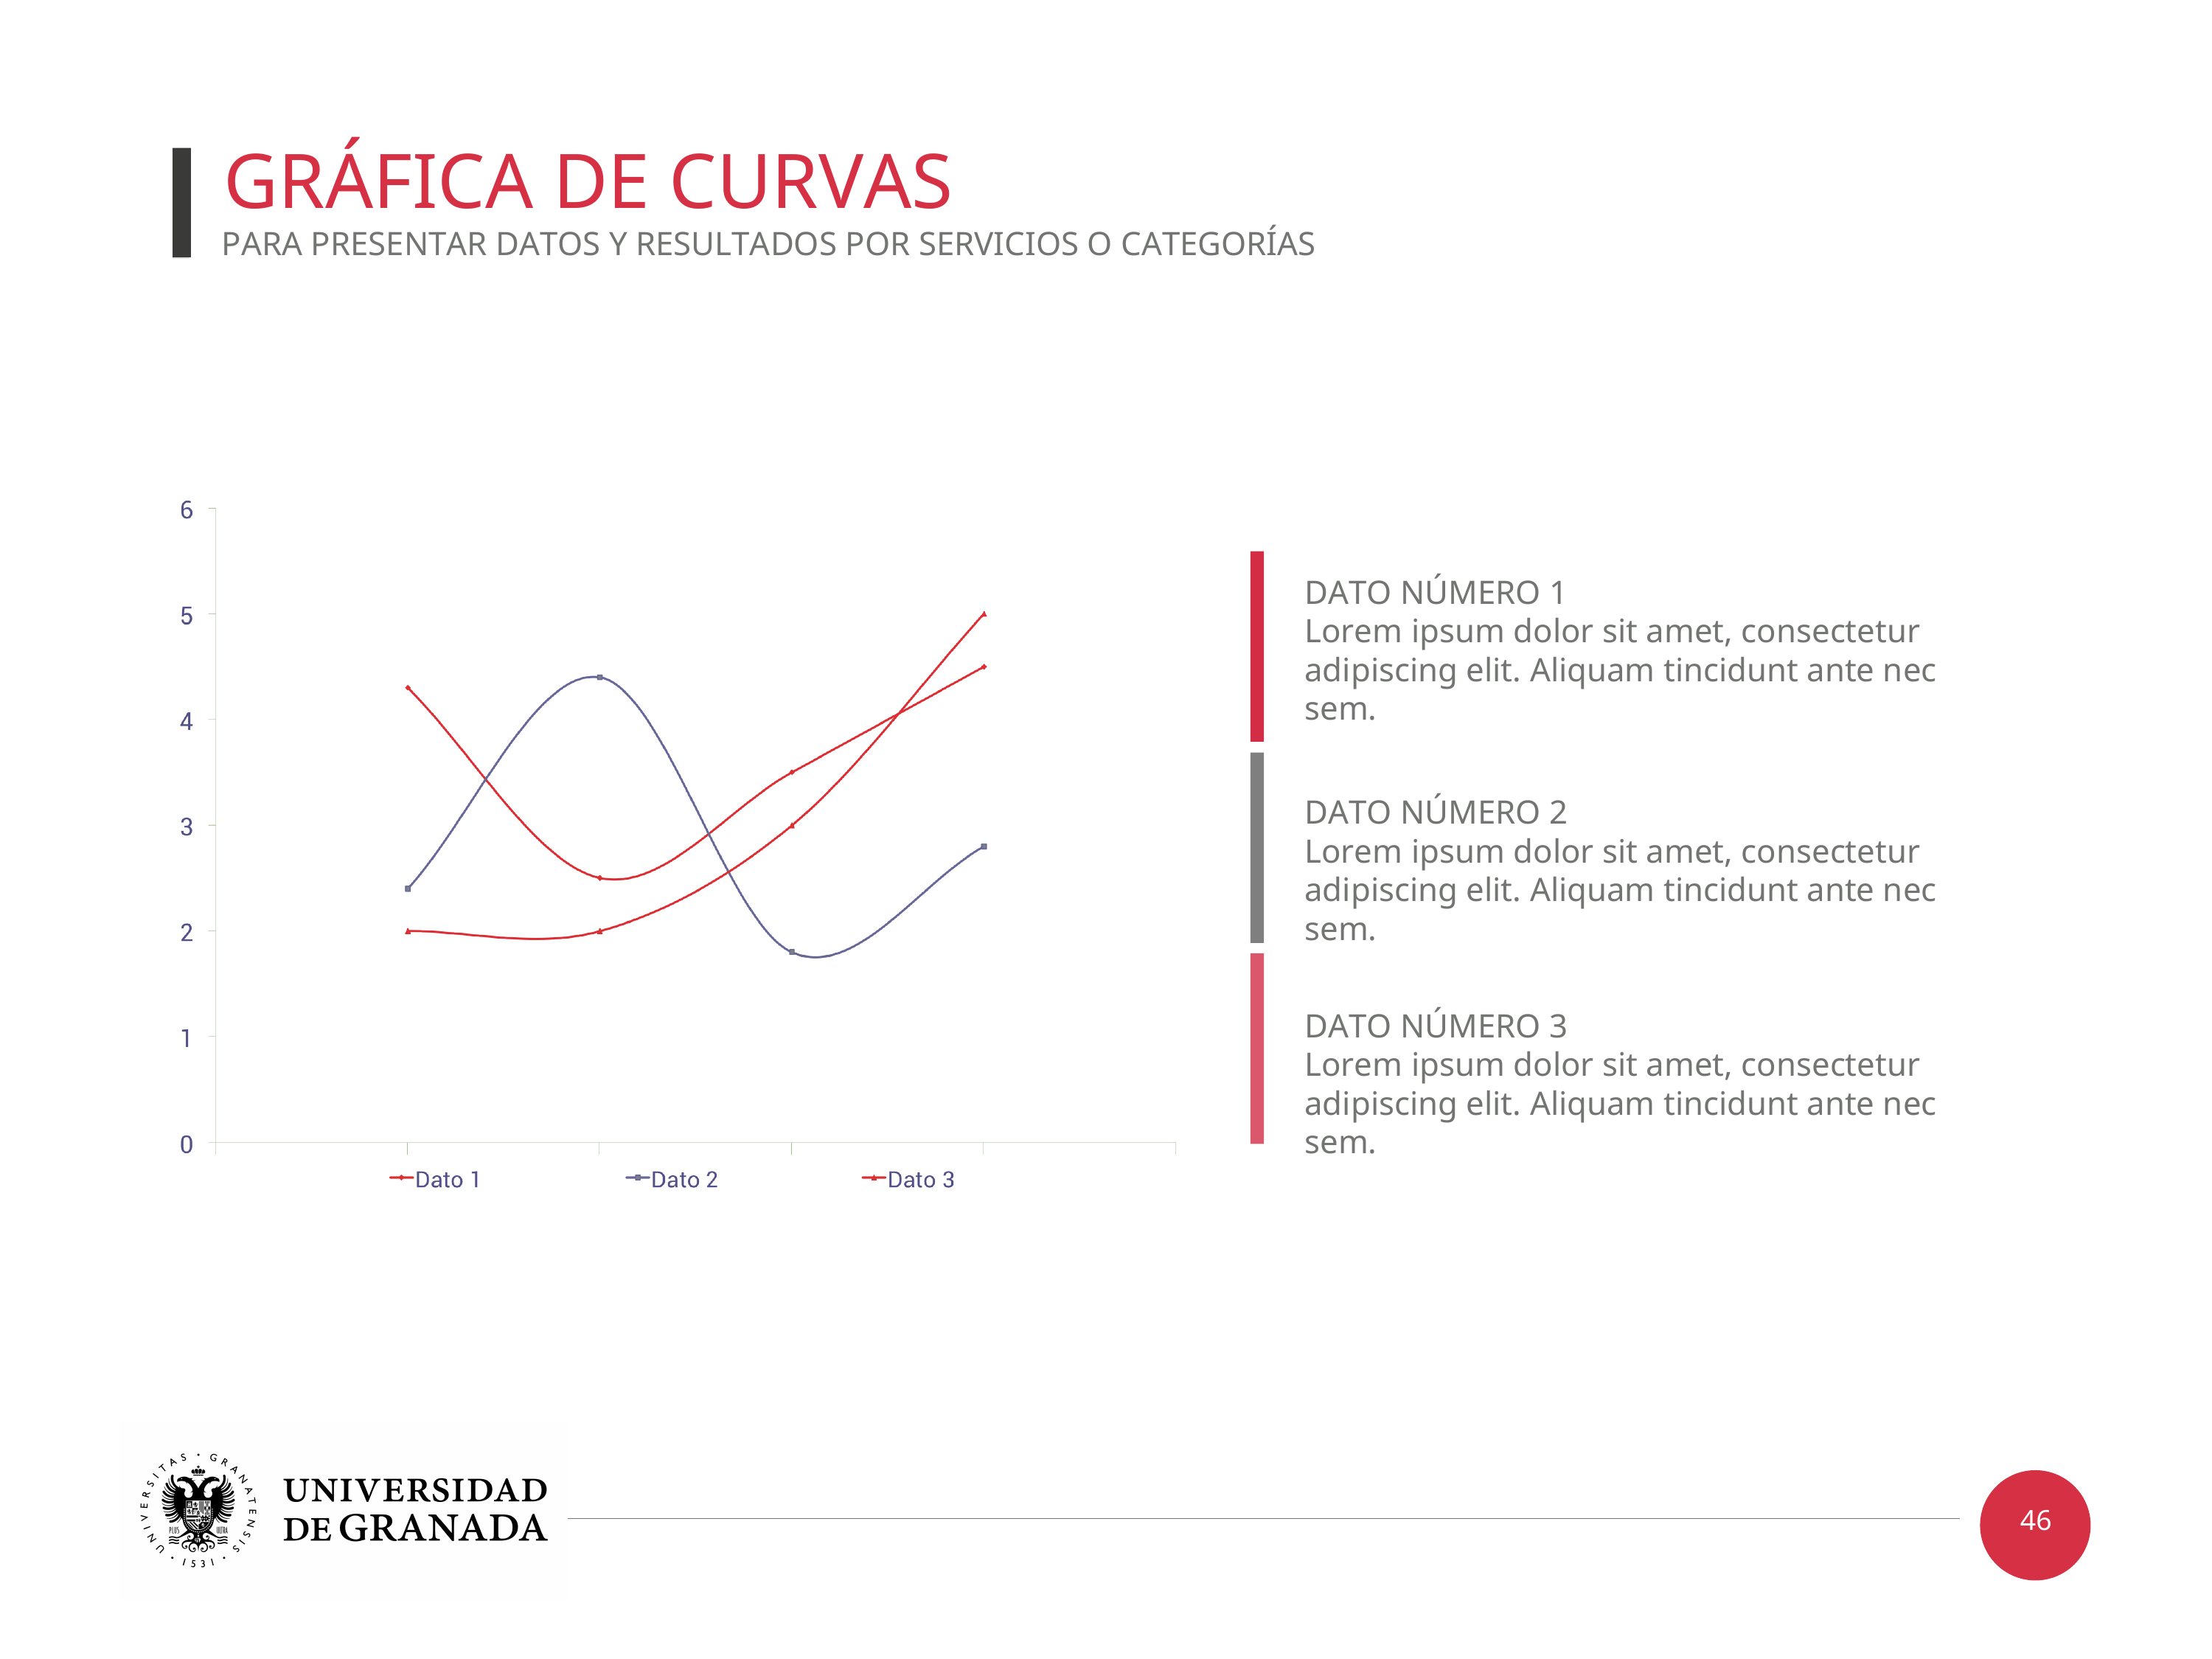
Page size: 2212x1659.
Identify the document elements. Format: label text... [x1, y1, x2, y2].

picture [120, 1421, 568, 1600]
text_box [173, 147, 191, 257]
text_box [1250, 953, 1265, 1144]
text_box DATO NÚMERO 1 Lorem ipsum dolor sit amet, consectetur adipiscing elit. Aliquam tincidunt ante nec sem. [1287, 563, 1998, 735]
text_box DATO NÚMERO 2 Lorem ipsum dolor sit amet, consectetur adipiscing elit. Aliquam tincidunt ante nec sem. [1287, 783, 1998, 956]
text_box [1250, 752, 1265, 943]
text_box GRÁFICA DE CURVAS [212, 127, 2063, 229]
text_box [1250, 551, 1265, 742]
text_box DATO NÚMERO 3 Lorem ipsum dolor sit amet, consectetur adipiscing elit. Aliquam tincidunt ante nec sem. [1287, 997, 1998, 1169]
text_box PARA PRESENTAR DATOS Y RESULTADOS POR SERVICIOS O CATEGORÍAS [210, 218, 2061, 268]
chart [173, 491, 1183, 1222]
